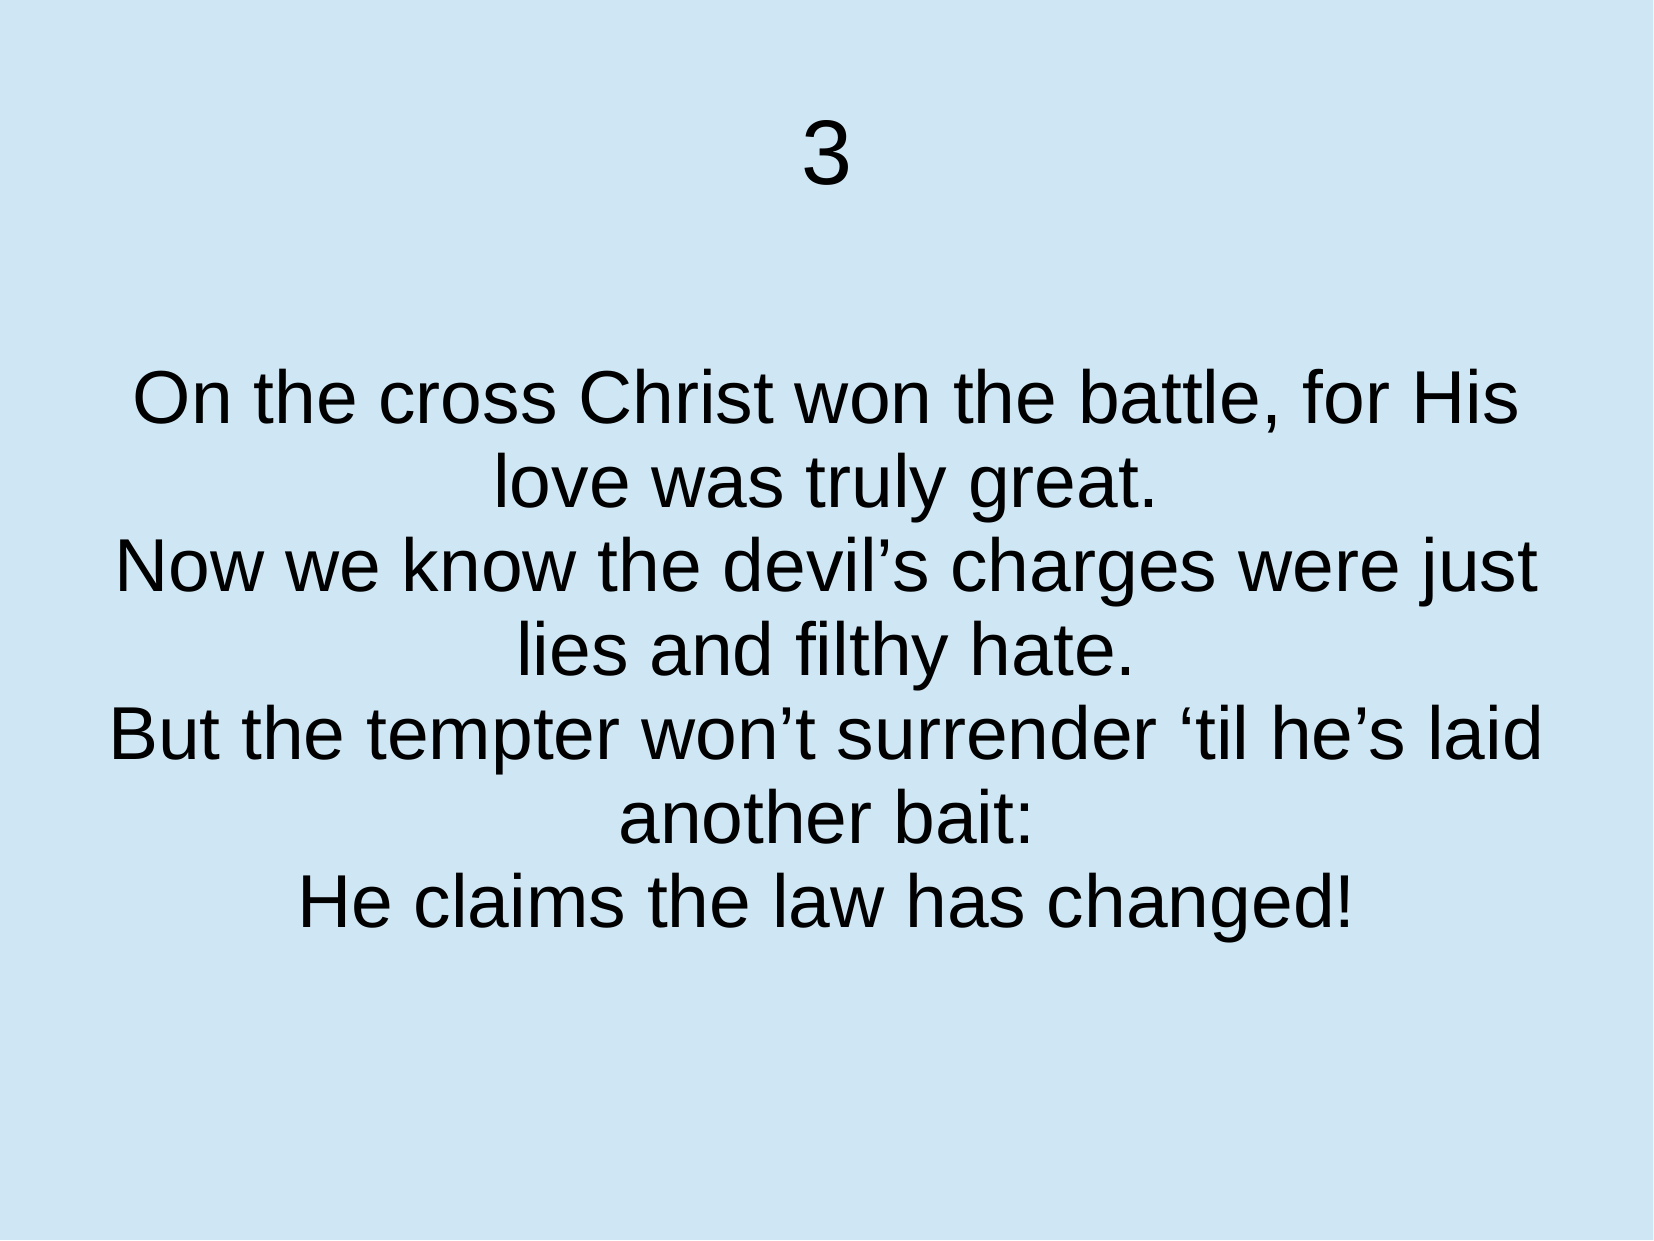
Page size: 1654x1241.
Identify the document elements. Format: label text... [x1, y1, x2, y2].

subtitle On the cross Christ won the battle, for His love was truly great. Now we know the devil’s charges were just lies and filthy hate. But the tempter won’t surrender ‘til he’s laid another bait: He claims the law has changed! [82, 290, 1571, 1010]
title 3 [82, 49, 1571, 257]
